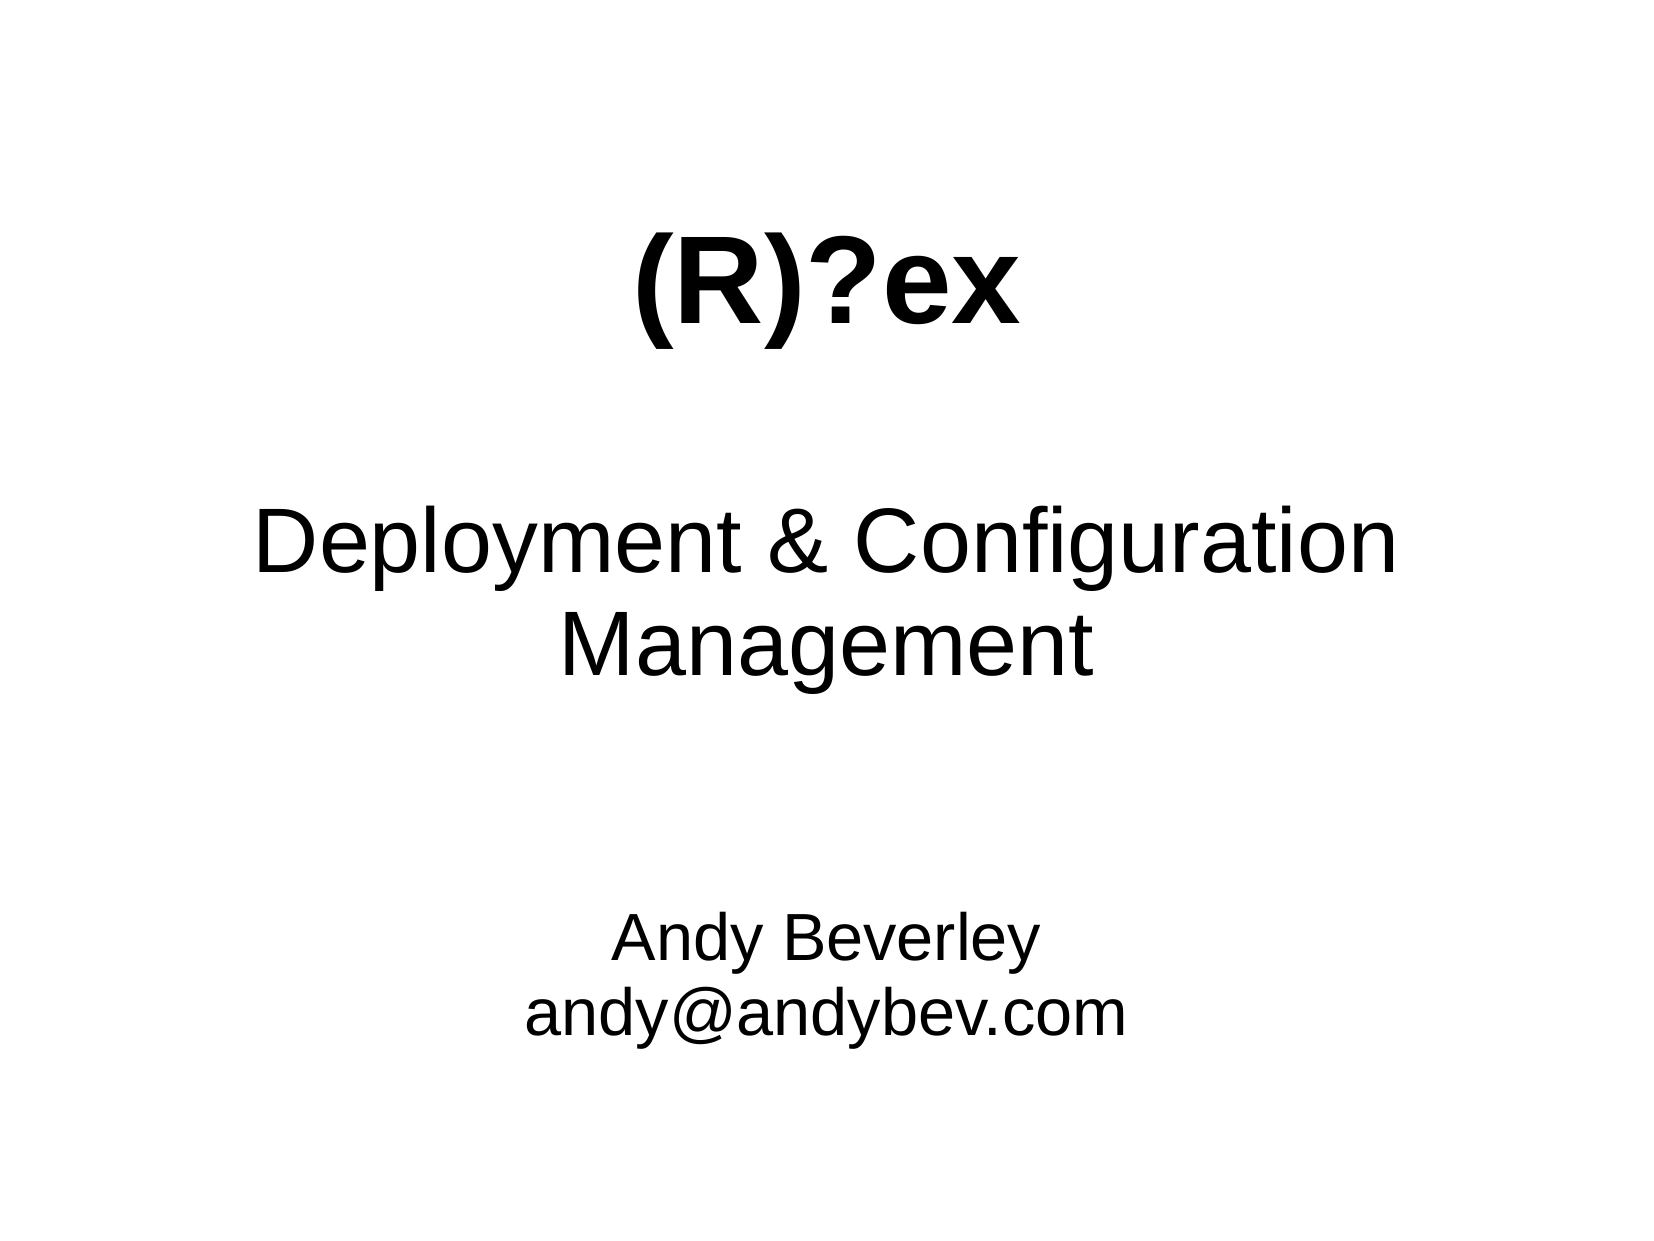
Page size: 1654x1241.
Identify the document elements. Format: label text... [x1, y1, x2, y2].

subtitle (R)?ex Deployment & Configuration Management Andy Beverley andy@andybev.com [82, 149, 1571, 1110]
